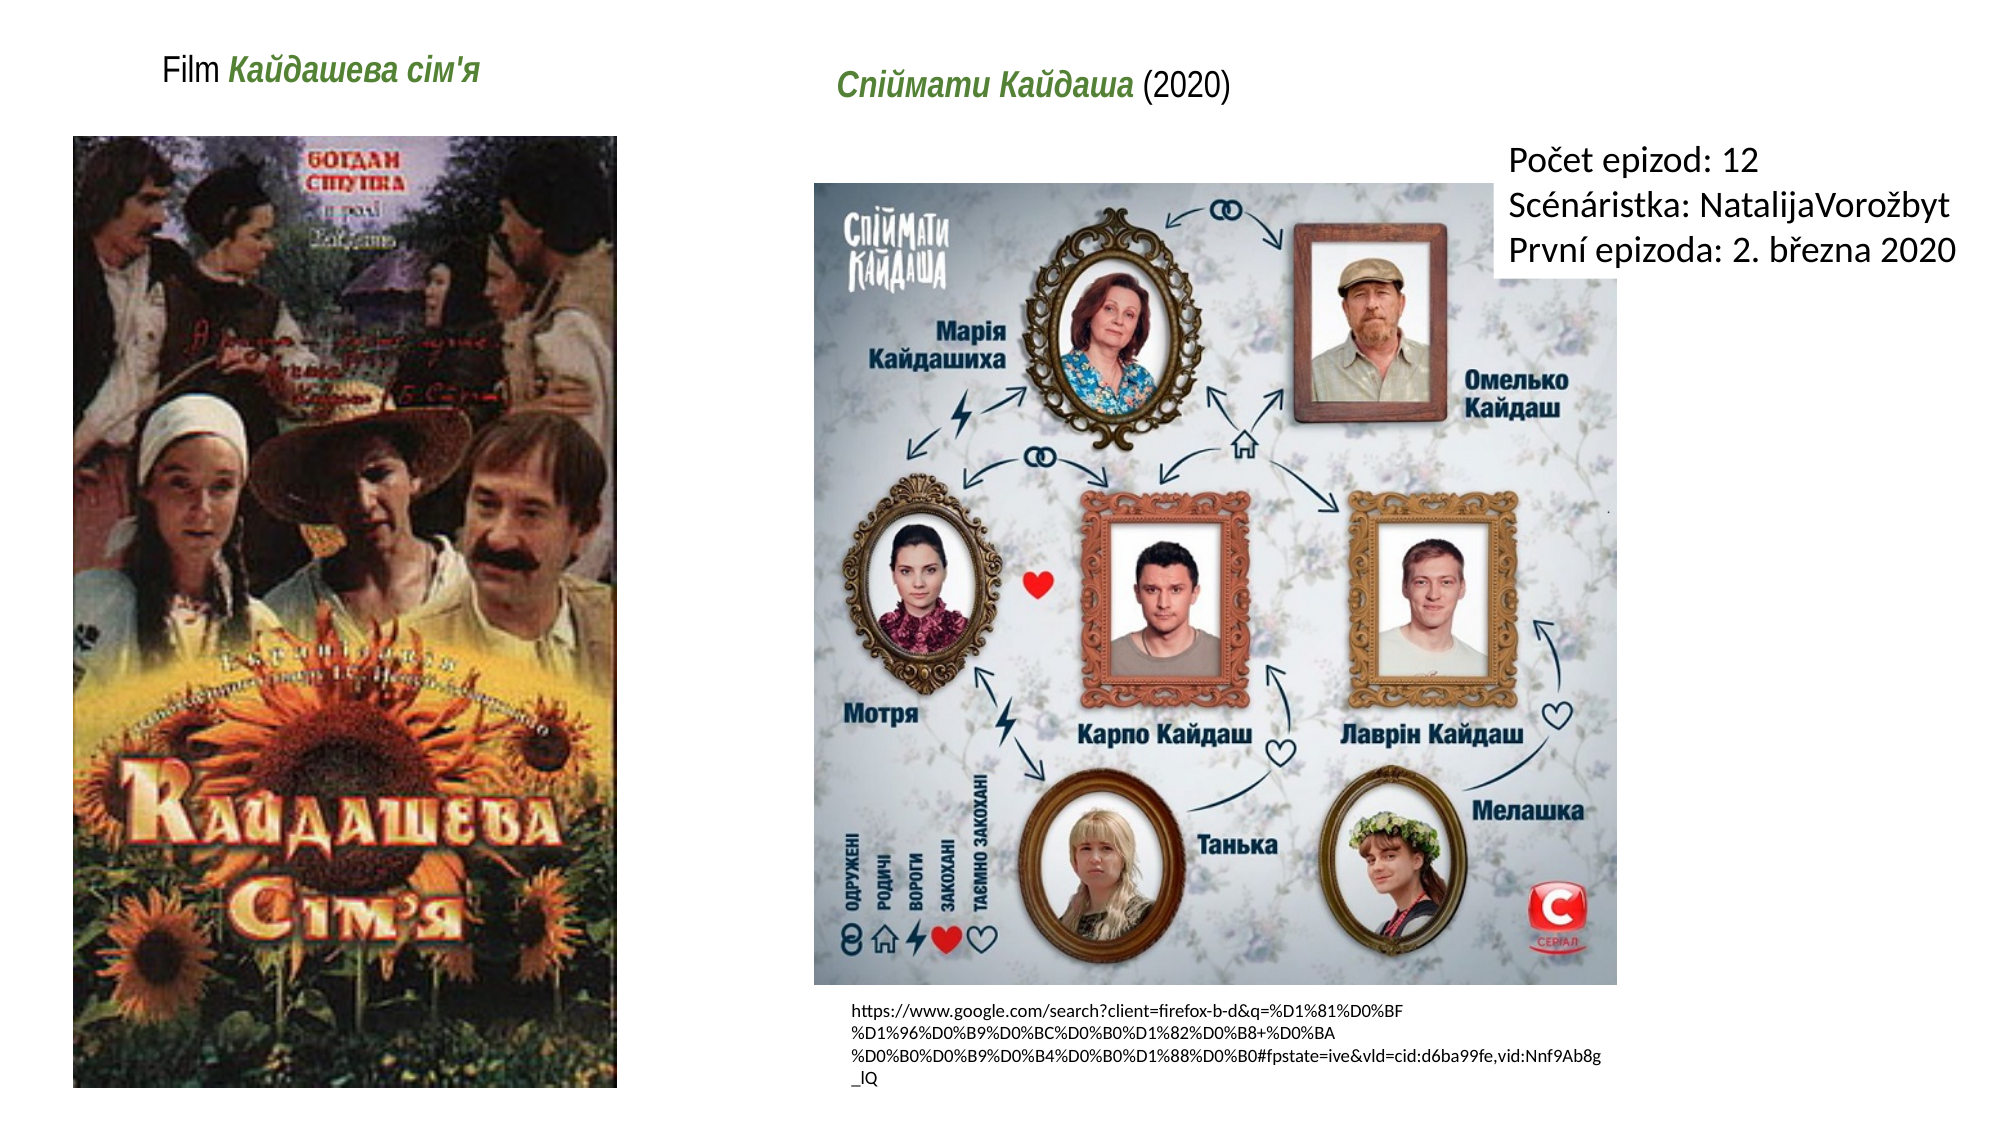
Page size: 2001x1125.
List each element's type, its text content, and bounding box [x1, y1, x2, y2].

picture [814, 183, 1617, 985]
text_box Film Кайдашева сім'я [146, 37, 1147, 99]
text_box Спіймати Кайдаша (2020) [784, 52, 1785, 113]
text_box https://www.google.com/search?client=firefox-b-d&q=%D1%81%D0%BF%D1%96%D0%B9%D0%BC%D0%B0%D1%82%D0%B8+%D0%BA%D0%B0%D0%B9%D0%B4%D0%B0%D1%88%D0%B0#fpstate=ive&vld=cid:d6ba99fe,vid:Nnf9Ab8g_lQ [836, 991, 1617, 1075]
picture [73, 136, 617, 1088]
text_box Počet epizod: 12 Scénáristka: Natalija Vorožbyt První epizoda: 2. března 2020 [1493, 127, 2000, 279]
